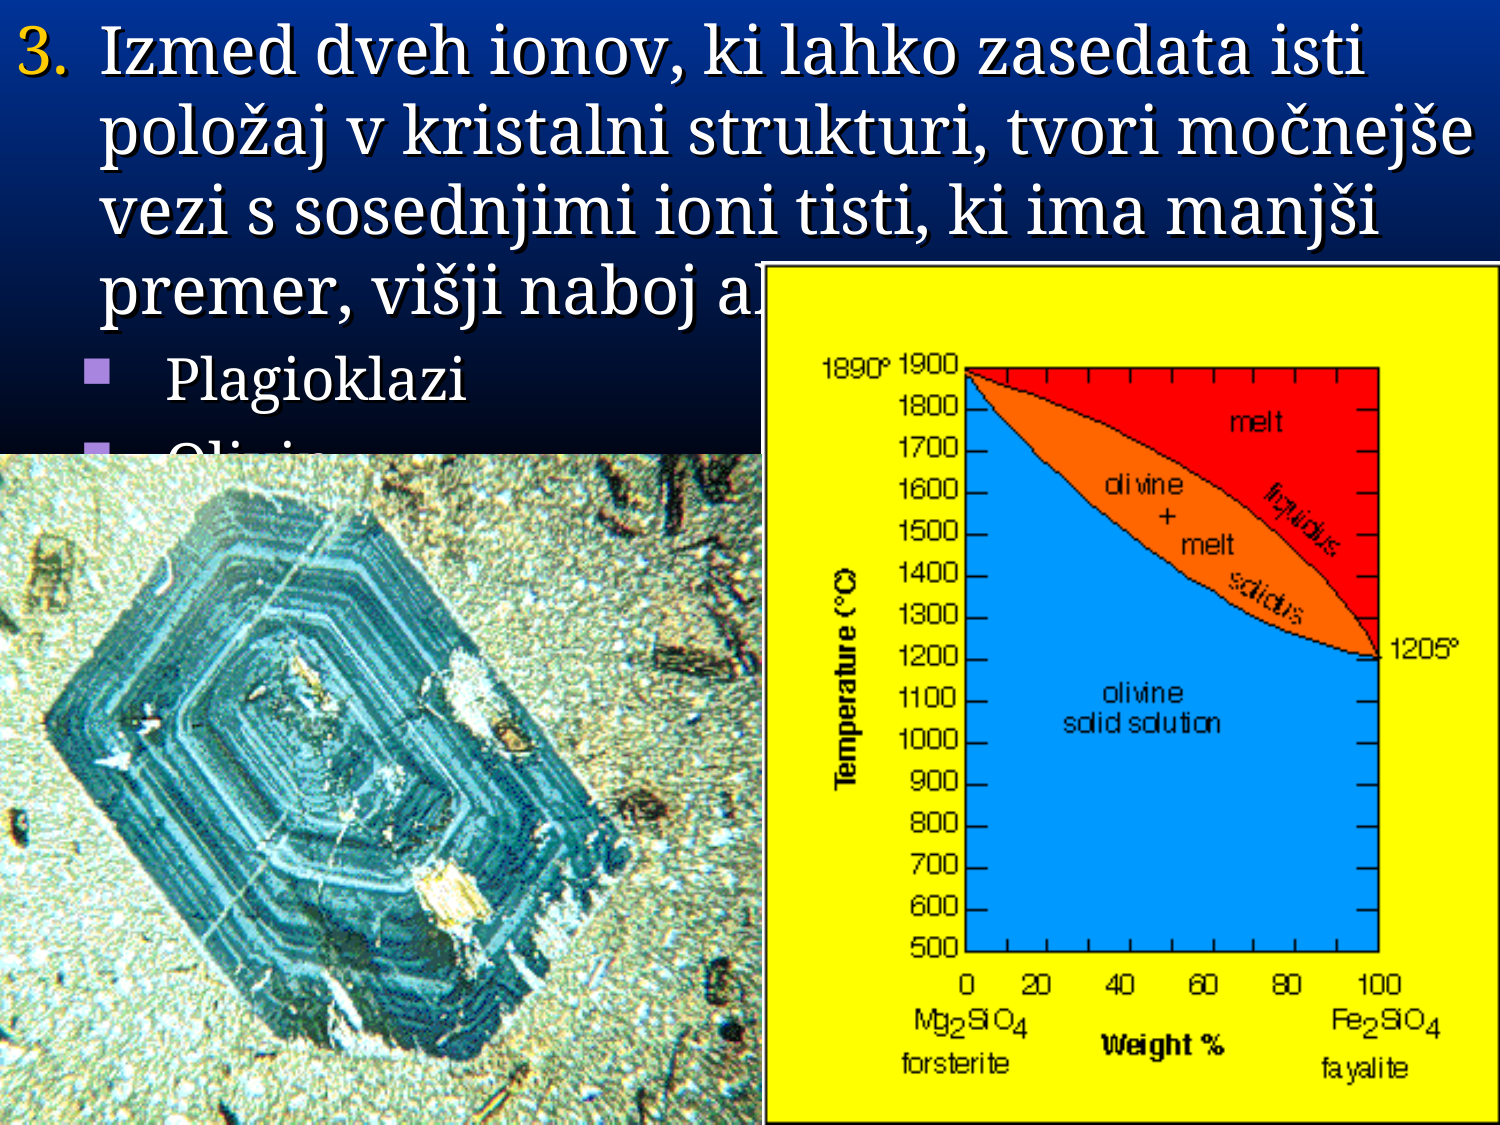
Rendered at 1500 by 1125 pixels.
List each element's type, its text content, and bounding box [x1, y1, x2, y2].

list Izmed dveh ionov, ki lahko zasedata isti položaj v kristalni strukturi, tvori močnejše vezi s sosednjimi ioni tisti, ki ima manjši premer, višji naboj ali oboje. Plagioklazi Olivin [0, 0, 1500, 454]
picture [0, 261, 1500, 1125]
